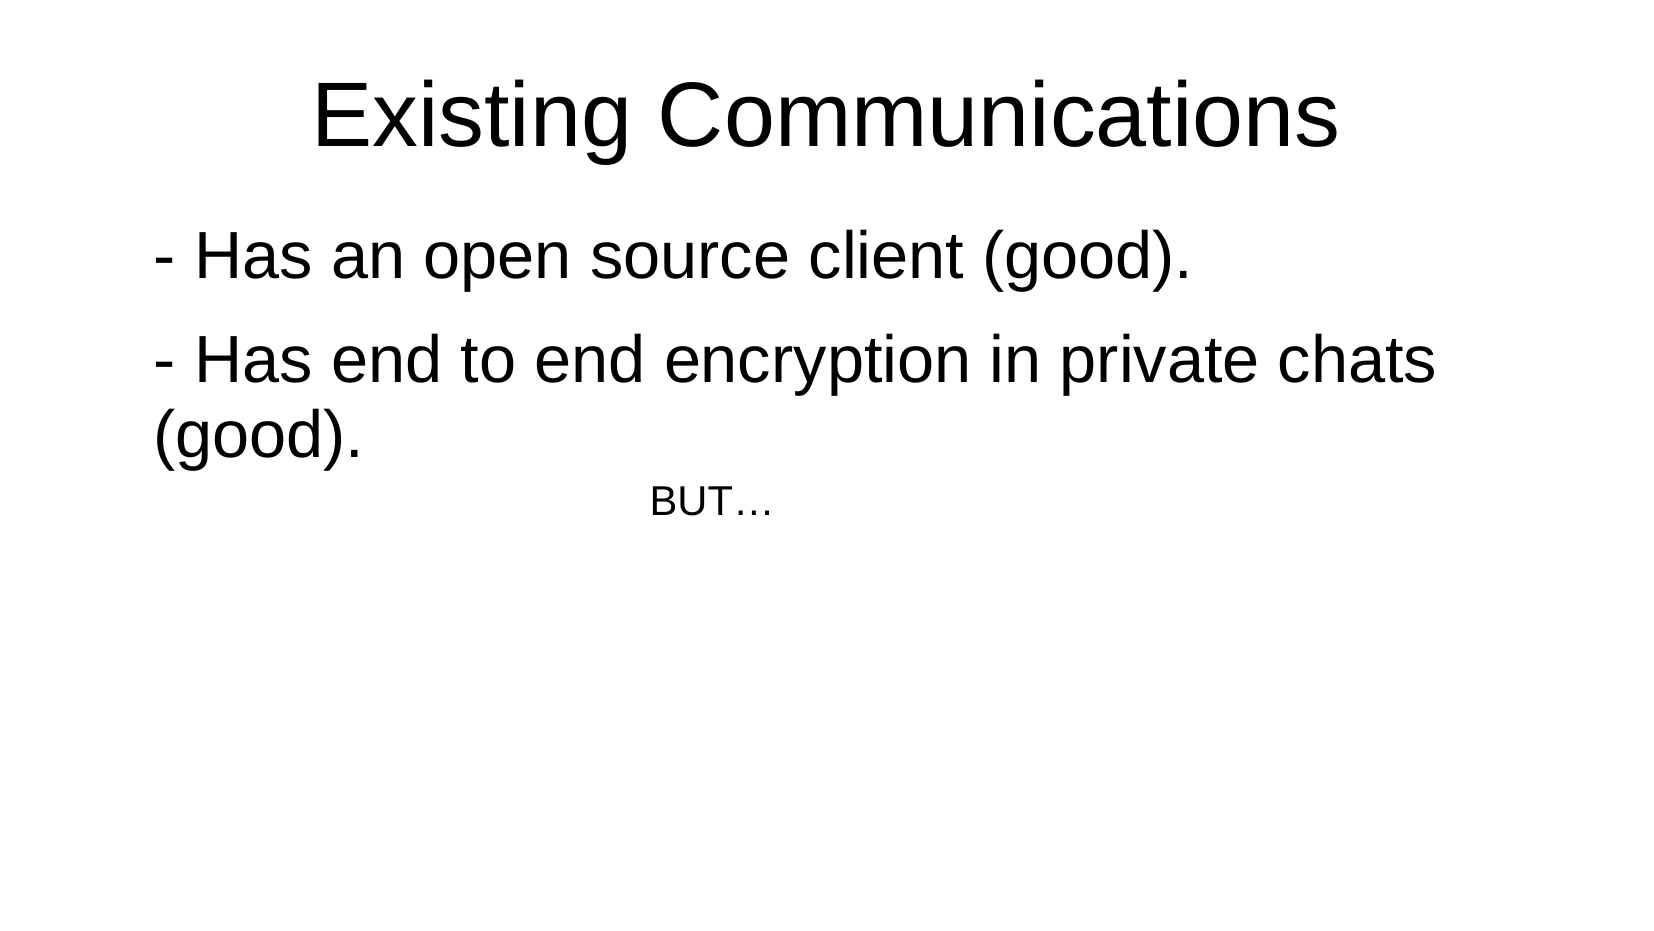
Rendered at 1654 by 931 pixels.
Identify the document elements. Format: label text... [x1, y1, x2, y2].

title Existing Communications [82, 37, 1571, 193]
list - Has an open source client (good). - Has end to end encryption in private chats (good). BUT… [82, 217, 1571, 757]
